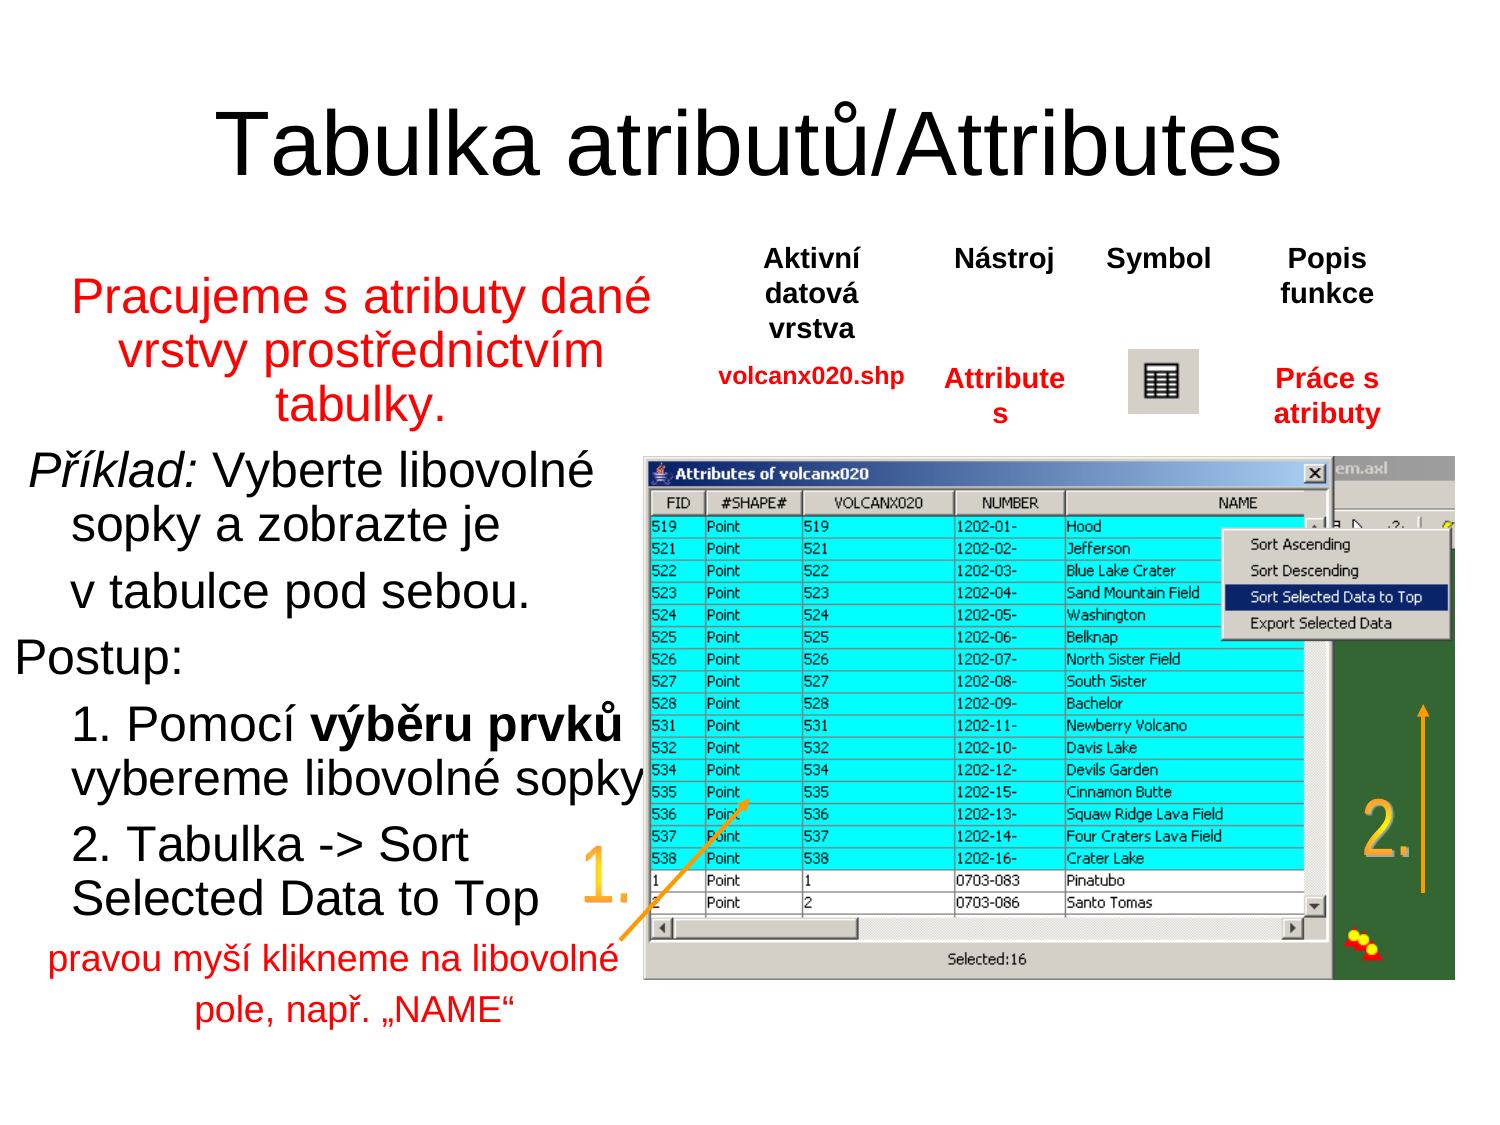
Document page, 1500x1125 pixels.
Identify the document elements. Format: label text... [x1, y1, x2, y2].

table_cell volcanx020.shp [703, 352, 921, 444]
title Tabulka atributů/Attributes [75, 45, 1426, 233]
picture [643, 456, 1455, 980]
table_header Popis funkce [1230, 232, 1425, 352]
text_box 1. [584, 846, 612, 903]
picture [1128, 349, 1199, 414]
text_box 2. [1364, 798, 1393, 855]
table_cell Práce s atributy [1230, 352, 1425, 444]
table_header Aktivní datová vrstva [703, 232, 921, 352]
table_header Nástroj [921, 232, 1088, 352]
table_header Symbol [1088, 232, 1230, 352]
table_cell [1088, 352, 1230, 444]
text_box 1. [620, 893, 627, 903]
text_box 2. [1400, 846, 1407, 855]
table_cell Attributes [921, 352, 1088, 444]
list Pracujeme s atributy dané vrstvy prostřednictvím tabulky. Příklad: Vyberte libovolné sopky a zobrazte je v tabulce pod sebou. Postup: 1. Pomocí výběru prvků vybereme libovolné sopky 2. Tabulka -> Sort Selected Data to Top pravou myší klikneme na libovolné pole, např. „NAME“ [0, 262, 668, 1083]
